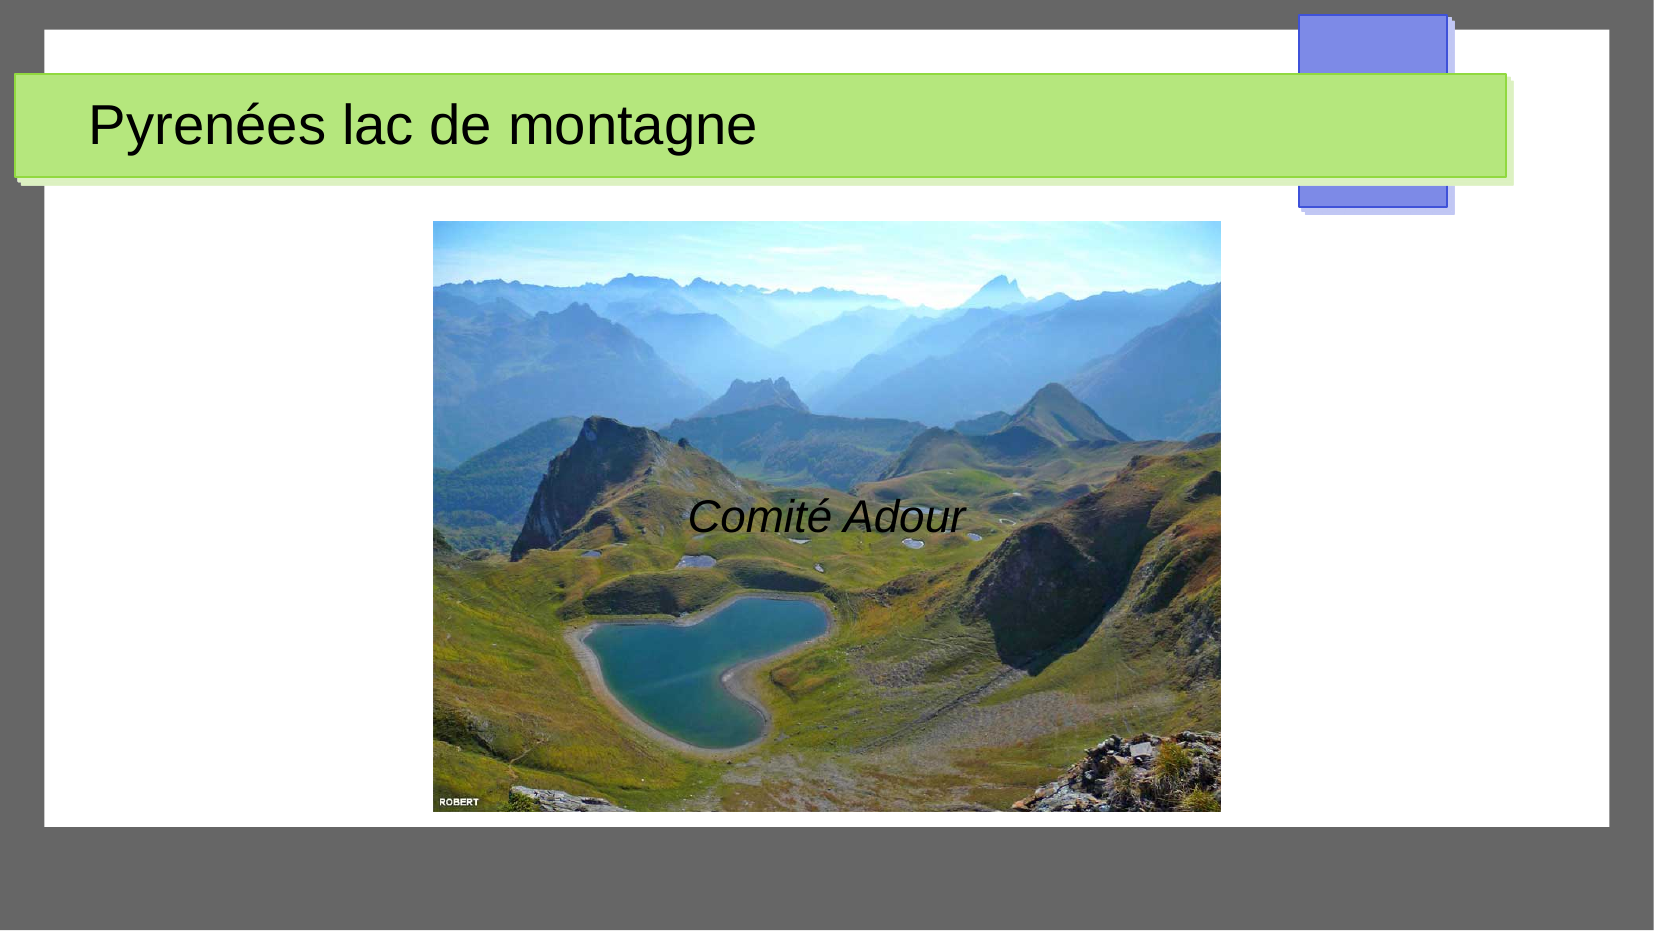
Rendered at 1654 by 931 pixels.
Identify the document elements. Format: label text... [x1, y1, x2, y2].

title Pyrenées lac de montagne [88, 73, 1506, 178]
picture [433, 221, 1221, 813]
